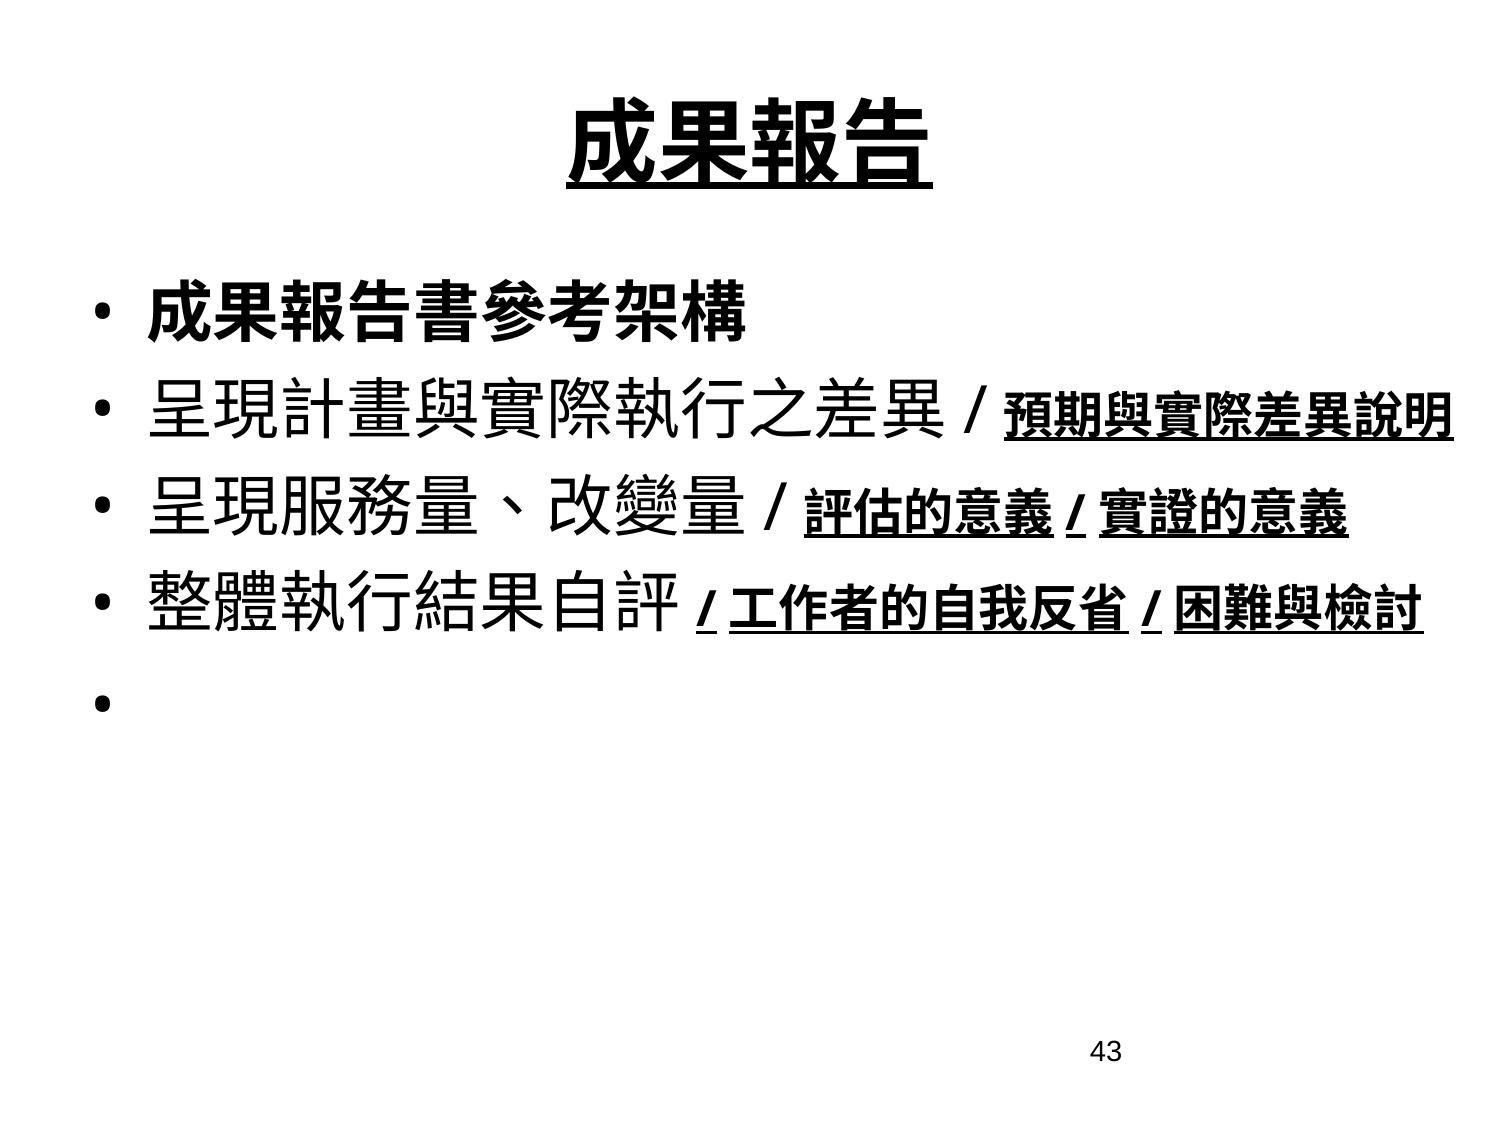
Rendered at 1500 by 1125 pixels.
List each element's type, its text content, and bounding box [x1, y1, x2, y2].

text_box [1074, 1024, 1426, 1103]
title 成果報告 [75, 45, 1426, 233]
list 成果報告書參考架構 呈現計畫與實際執行之差異/預期與實際差異說明 呈現服務量、改變量/評估的意義/實證的意義 整體執行結果自評/工作者的自我反省/困難與檢討 [75, 262, 1483, 1005]
